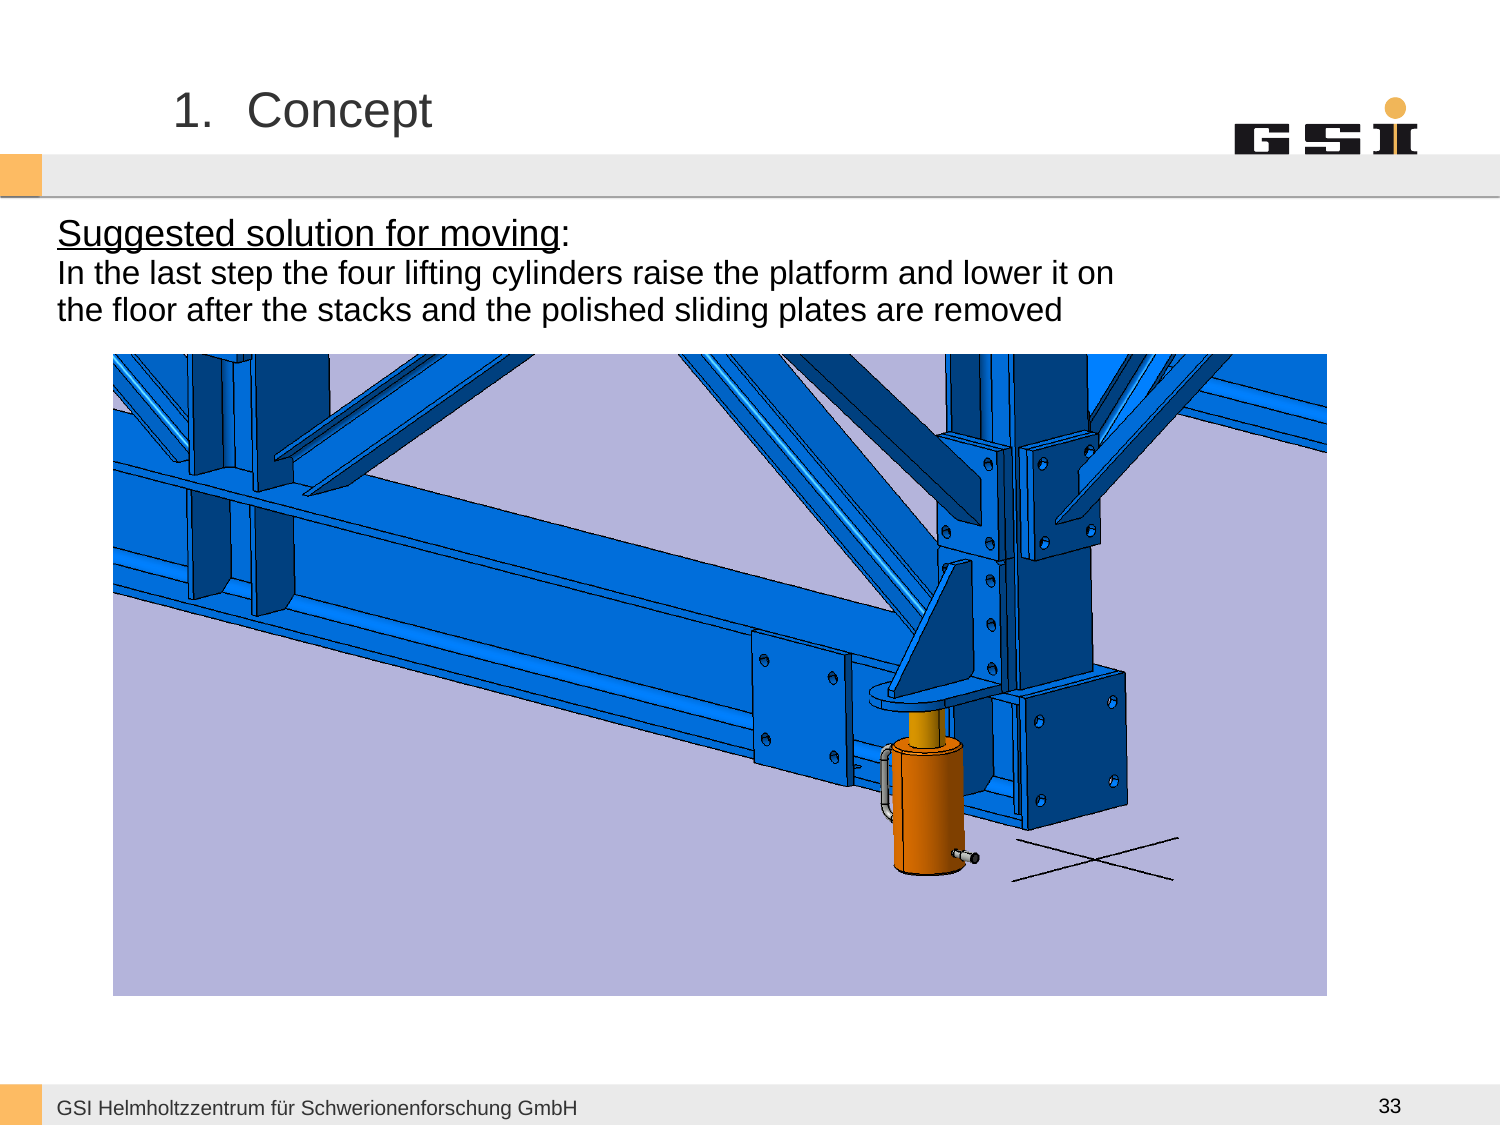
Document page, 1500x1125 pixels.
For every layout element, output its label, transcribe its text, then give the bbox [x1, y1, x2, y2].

title 1. Concept [137, 45, 1054, 175]
picture [1233, 95, 1419, 154]
picture [113, 354, 1327, 996]
text_box Suggested solution for moving: In the last step the four lifting cylinders raise the platform and lower it on the floor after the stacks and the polished sliding plates are removed [42, 204, 1500, 430]
